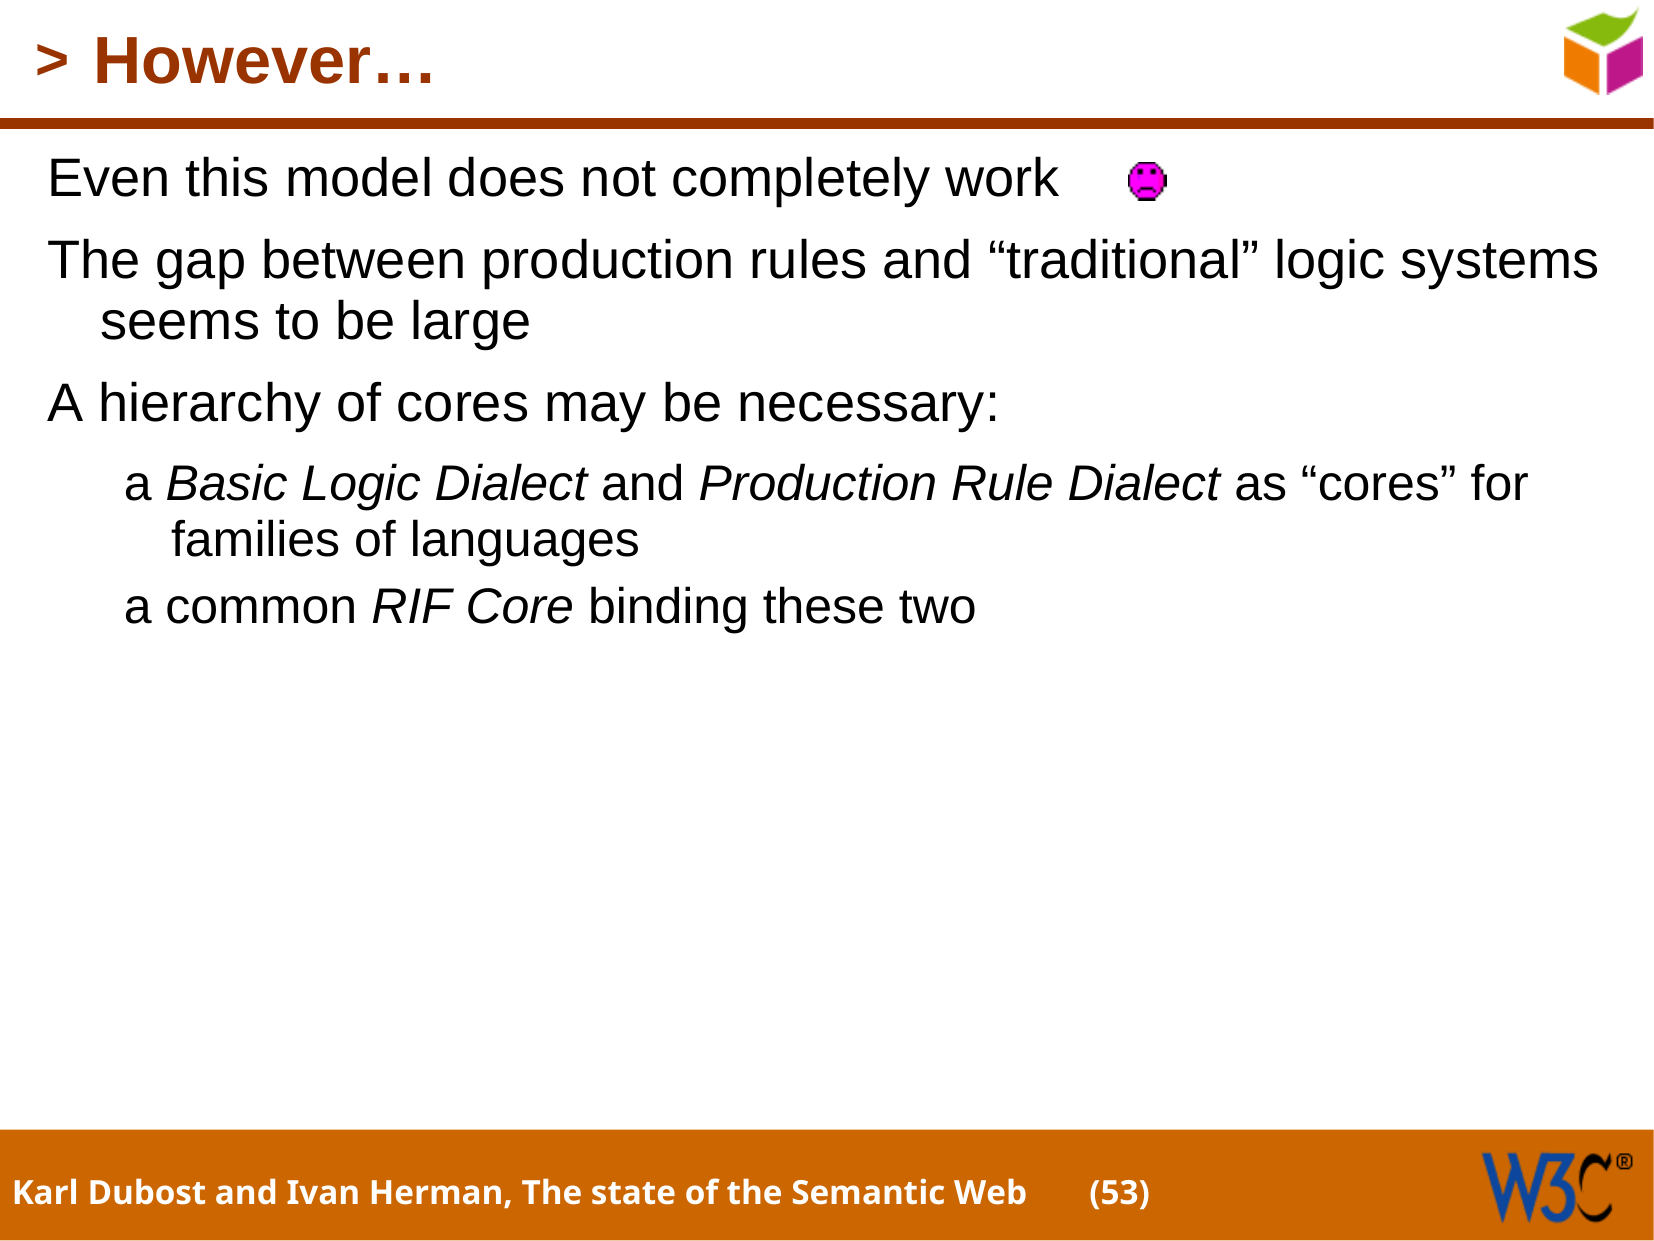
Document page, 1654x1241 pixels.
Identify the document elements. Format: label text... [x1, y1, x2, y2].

picture [1128, 162, 1167, 201]
picture [1477, 1149, 1639, 1228]
picture [1564, 5, 1643, 95]
list Even this model does not completely work The gap between production rules and “traditional” logic systems seems to be large A hierarchy of cores may be necessary: a Basic Logic Dialect and Production Rule Dialect as “cores” for families of languages a common RIF Core binding these two [29, 147, 1624, 1119]
title However… [93, 0, 1493, 119]
